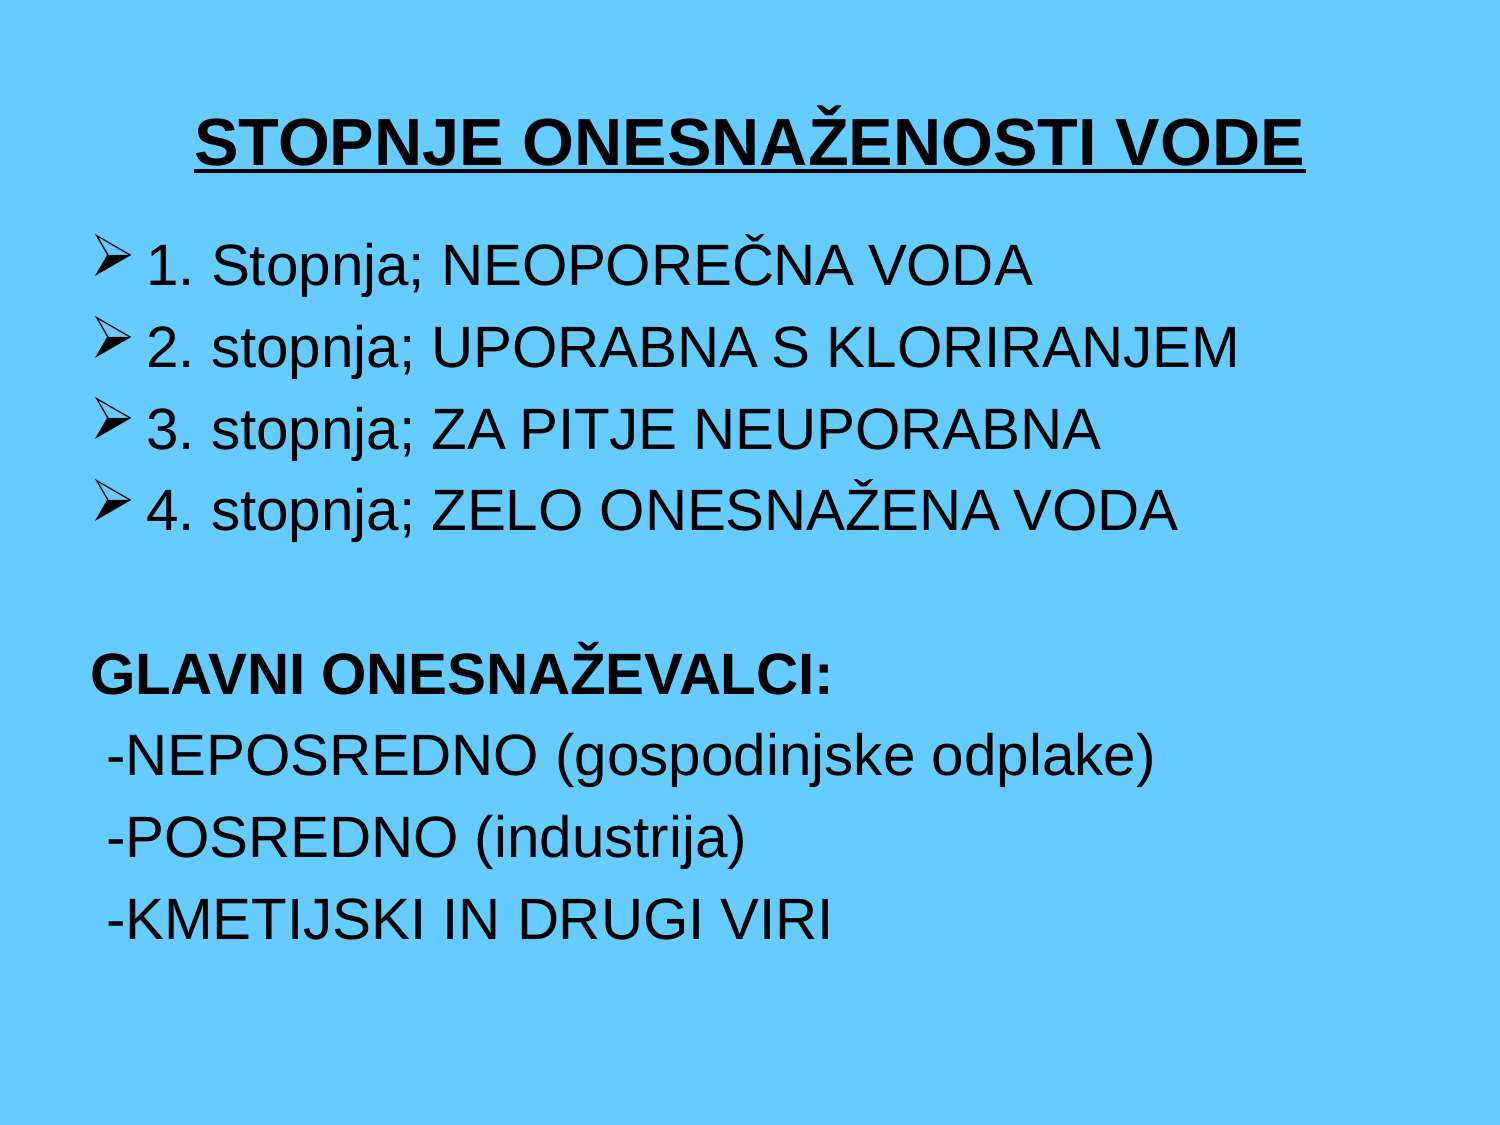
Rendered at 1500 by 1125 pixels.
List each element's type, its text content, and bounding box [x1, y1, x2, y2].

list 1. Stopnja; NEOPOREČNA VODA 2. stopnja; UPORABNA S KLORIRANJEM 3. stopnja; ZA PITJE NEUPORABNA 4. stopnja; ZELO ONESNAŽENA VODA GLAVNI ONESNAŽEVALCI: -NEPOSREDNO (gospodinjske odplake) -POSREDNO (industrija) -KMETIJSKI IN DRUGI VIRI [75, 220, 1471, 1005]
title STOPNJE ONESNAŽENOSTI VODE [75, 45, 1425, 220]
